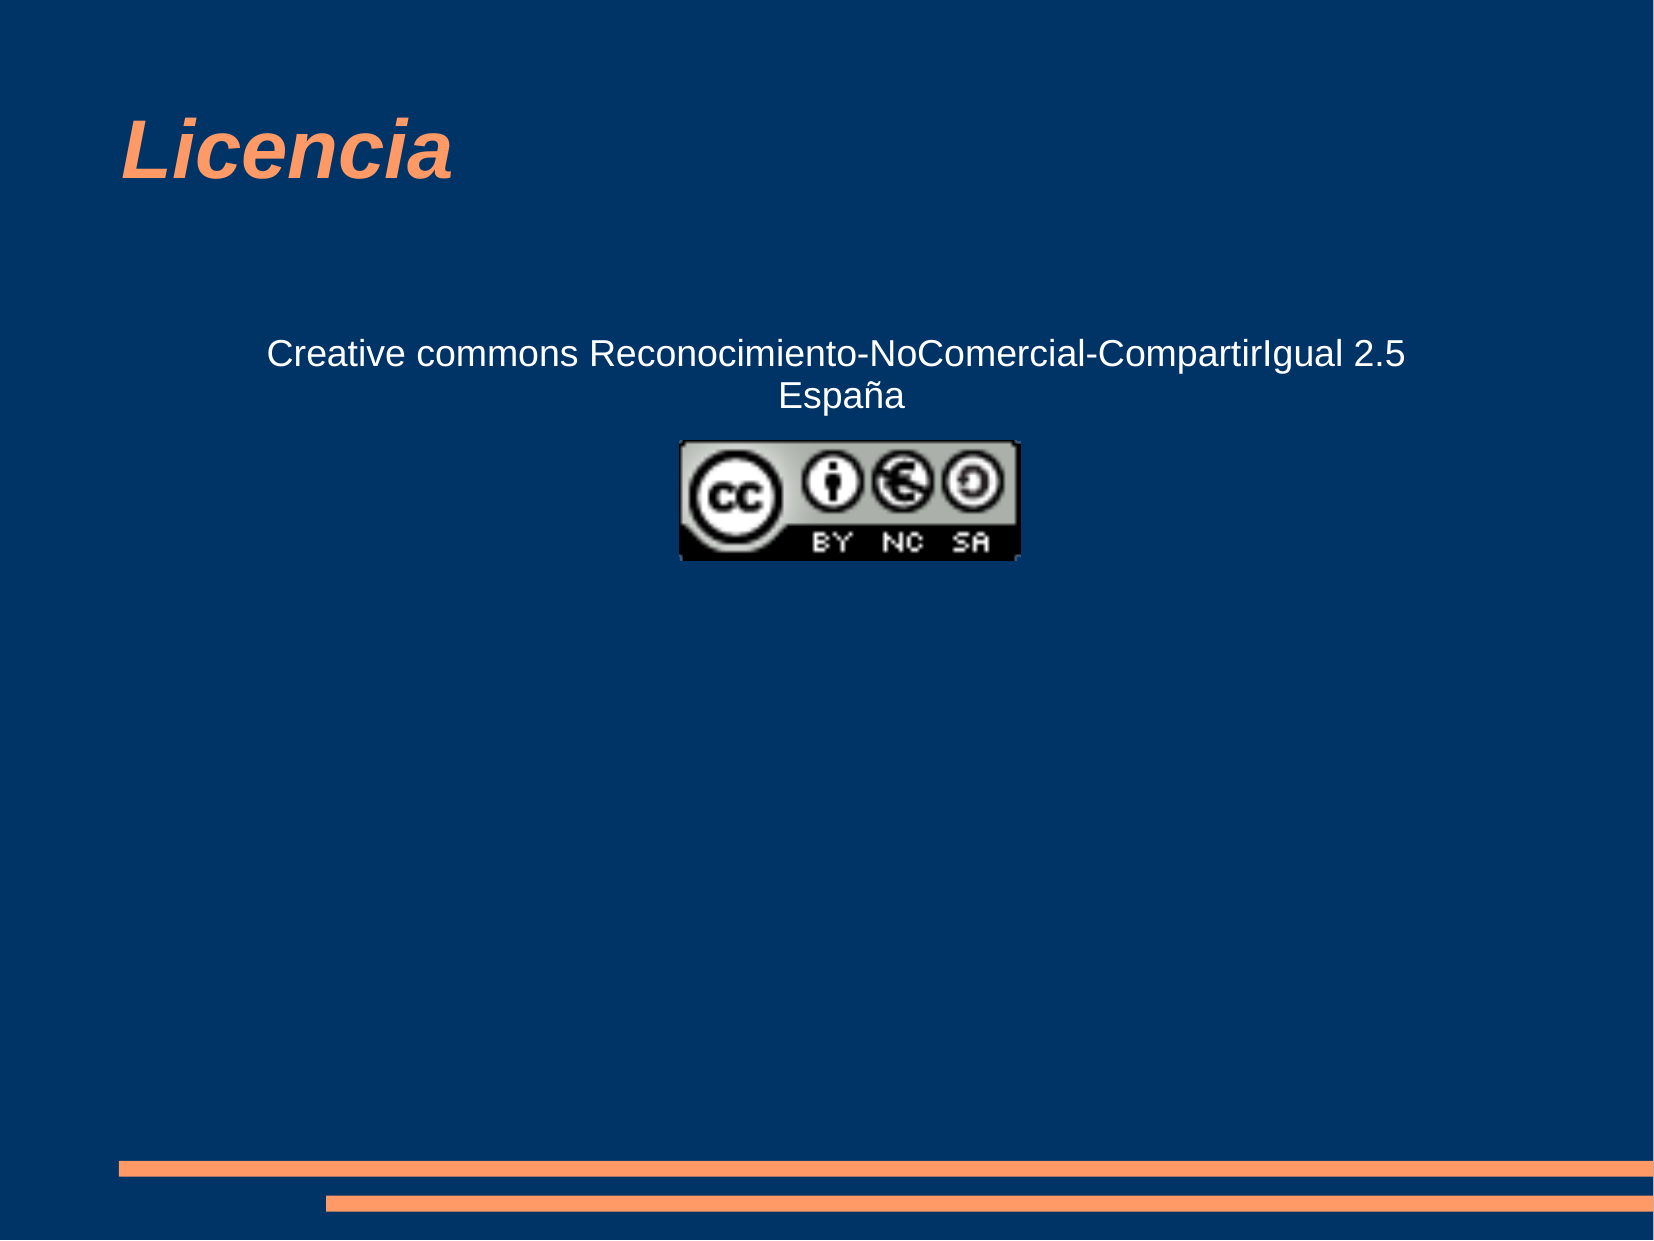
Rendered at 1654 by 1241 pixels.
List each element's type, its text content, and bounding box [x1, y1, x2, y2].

title Licencia [121, 53, 1534, 246]
text_box Creative commons Reconocimiento-NoComercial-CompartirIgual 2.5 España [236, 324, 1447, 425]
picture [679, 440, 1021, 562]
